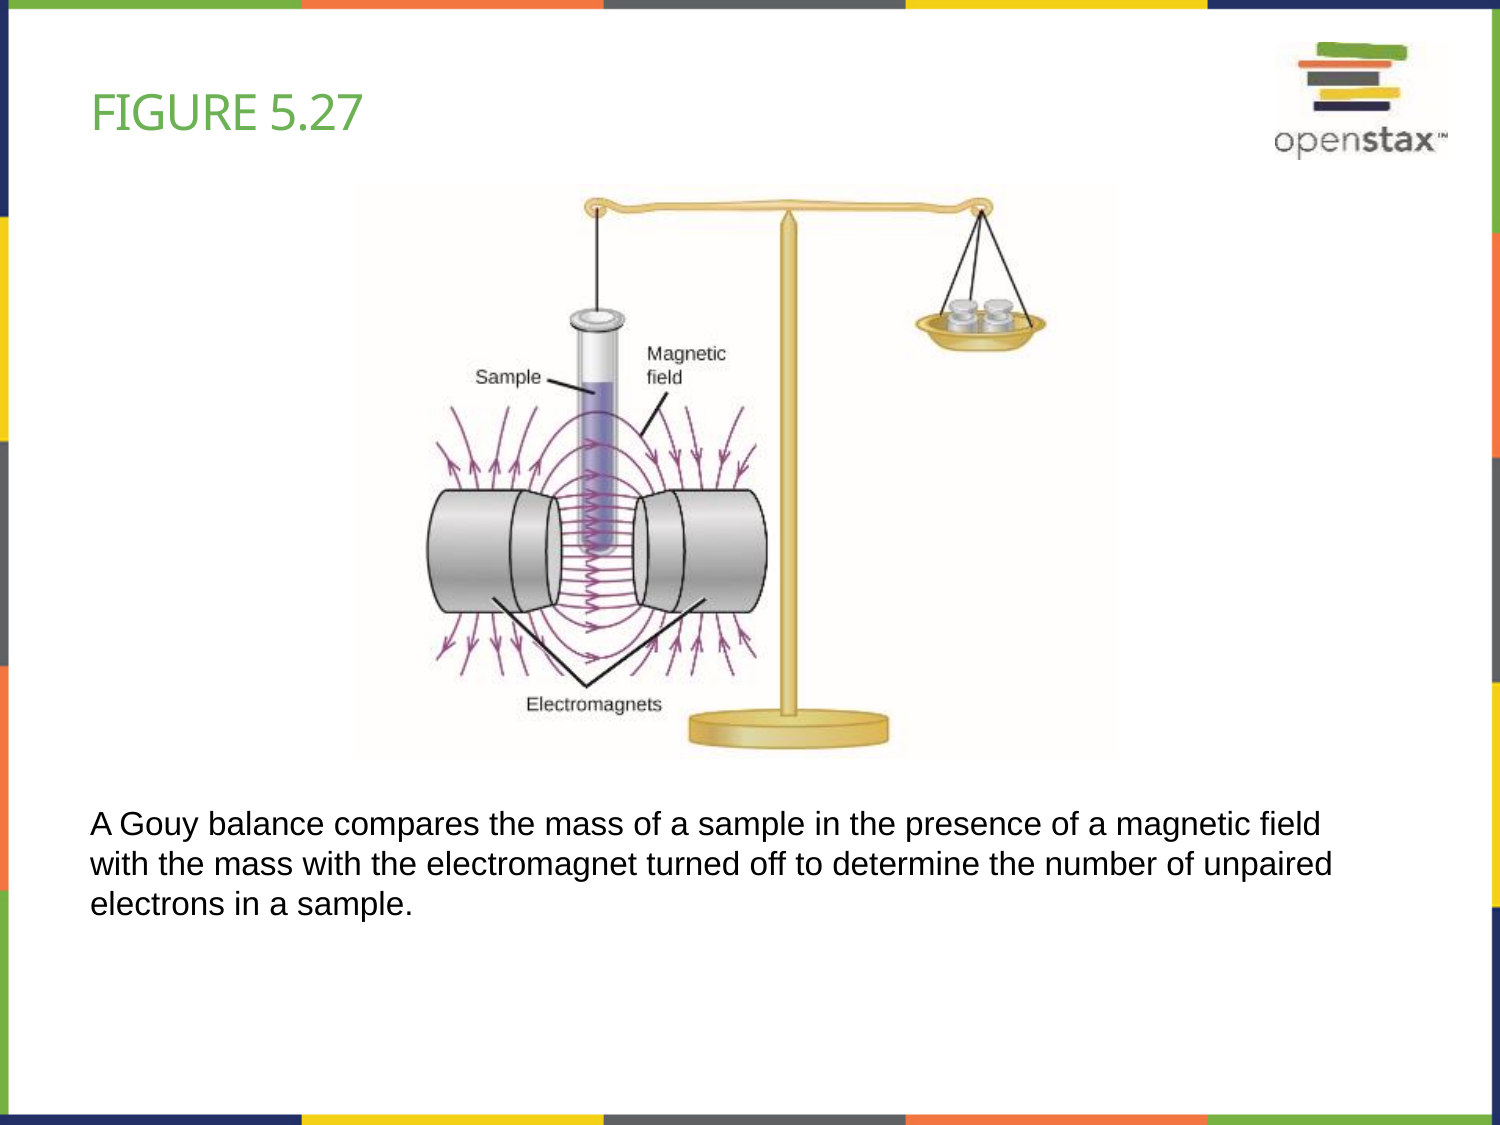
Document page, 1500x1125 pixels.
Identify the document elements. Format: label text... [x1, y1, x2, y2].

picture [0, 0, 1500, 1125]
list A Gouy balance compares the mass of a sample in the presence of a magnetic field with the mass with the electromagnet turned off to determine the number of unpaired electrons in a sample. [75, 794, 1398, 986]
title Figure 5.27 [75, 39, 1398, 148]
